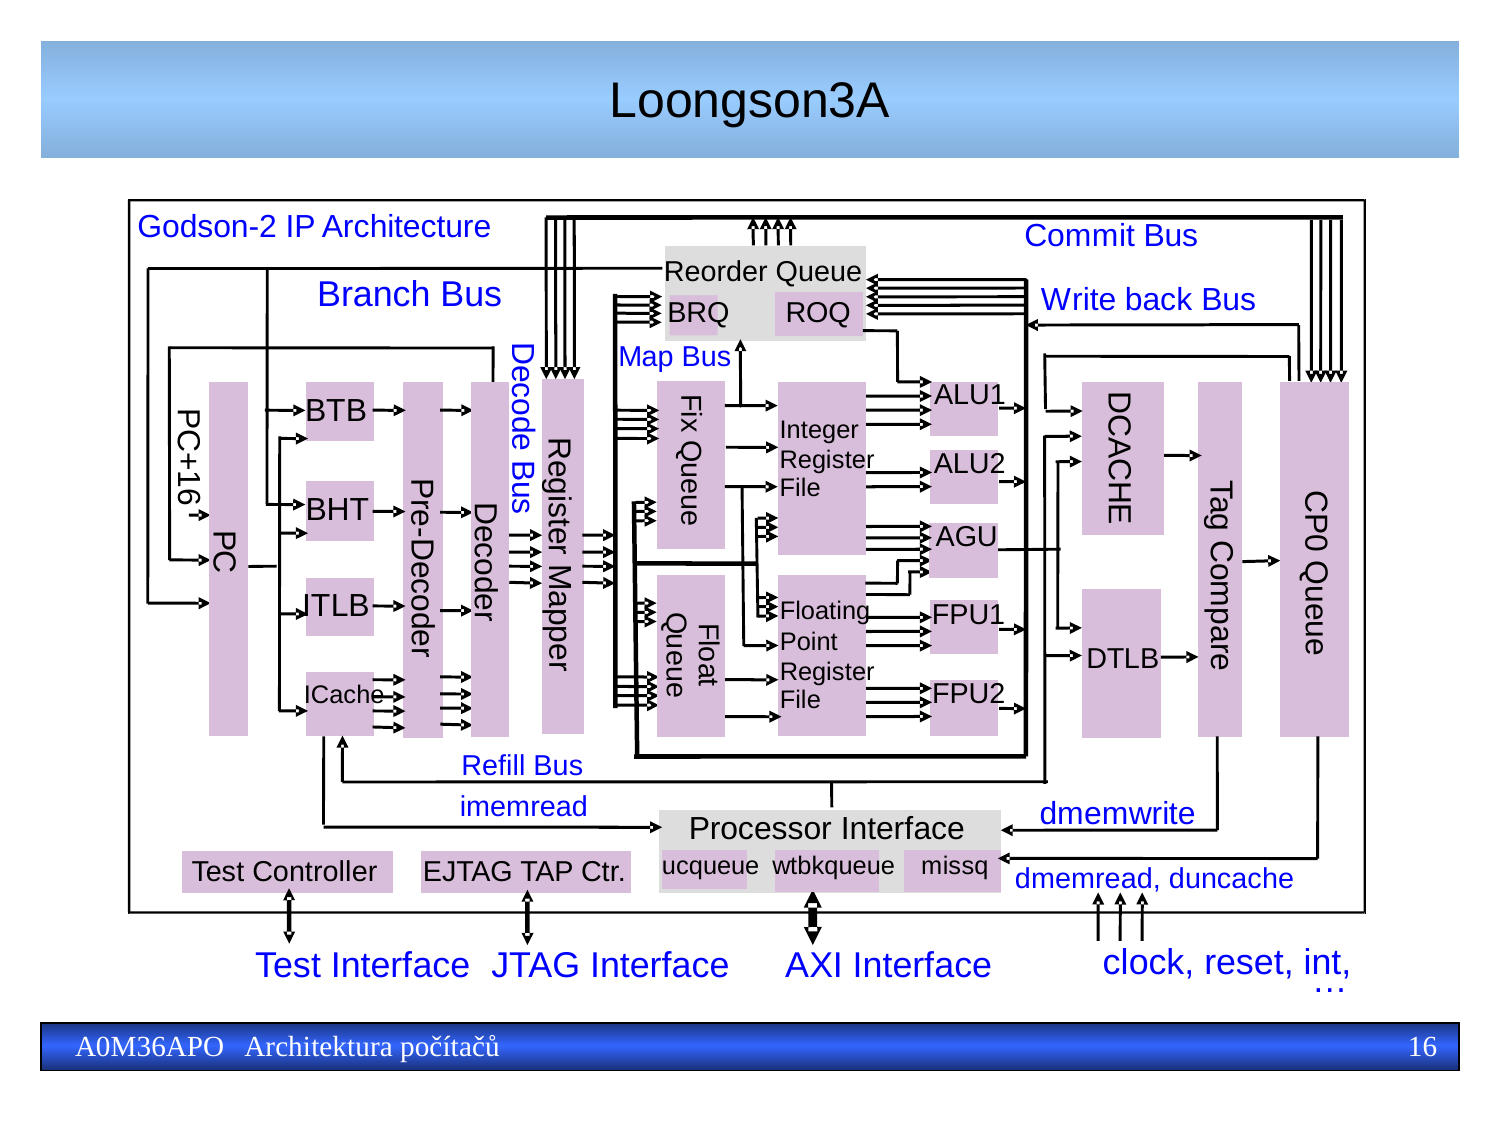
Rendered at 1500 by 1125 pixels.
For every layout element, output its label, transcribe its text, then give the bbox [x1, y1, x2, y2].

chart [106, 184, 1394, 1031]
title Loongson3A [41, 41, 1459, 158]
